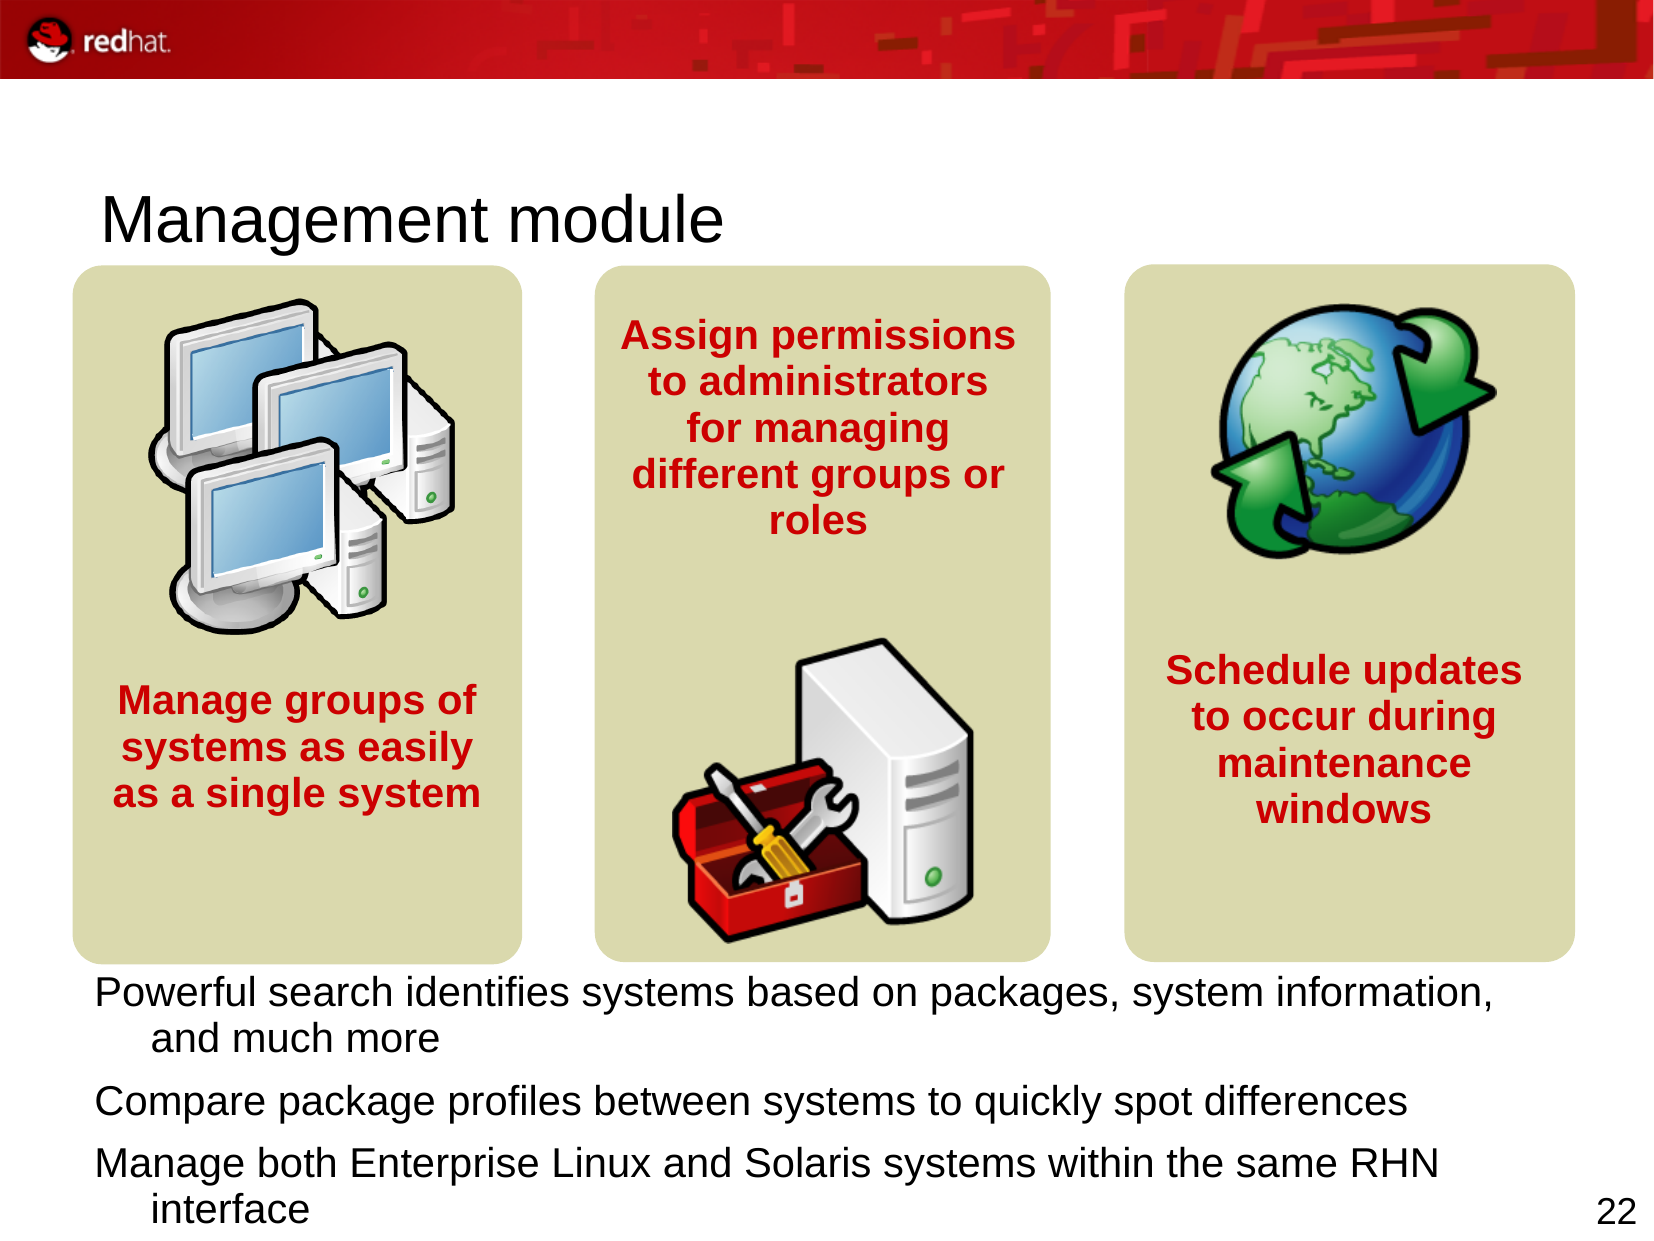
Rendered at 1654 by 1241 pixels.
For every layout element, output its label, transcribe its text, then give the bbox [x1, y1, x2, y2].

text_box Assign permissions to administrators for managing different groups or roles [601, 304, 1036, 666]
text_box [72, 265, 523, 957]
text_box Manage groups of systems as easily as a single system [81, 669, 513, 978]
list Powerful search identifies systems based on packages, system information, and much more Compare package profiles between systems to quickly spot differences Manage both Enterprise Linux and Solaris systems within the same RHN interface [94, 968, 1500, 1235]
text_box [594, 265, 1051, 963]
picture [1210, 303, 1497, 588]
title Management module [100, 171, 1506, 267]
text_box [1124, 264, 1576, 962]
text_box Schedule updates to occur during maintenance windows [1135, 639, 1553, 975]
picture [0, 0, 1654, 79]
picture [672, 632, 976, 944]
picture [148, 298, 455, 635]
